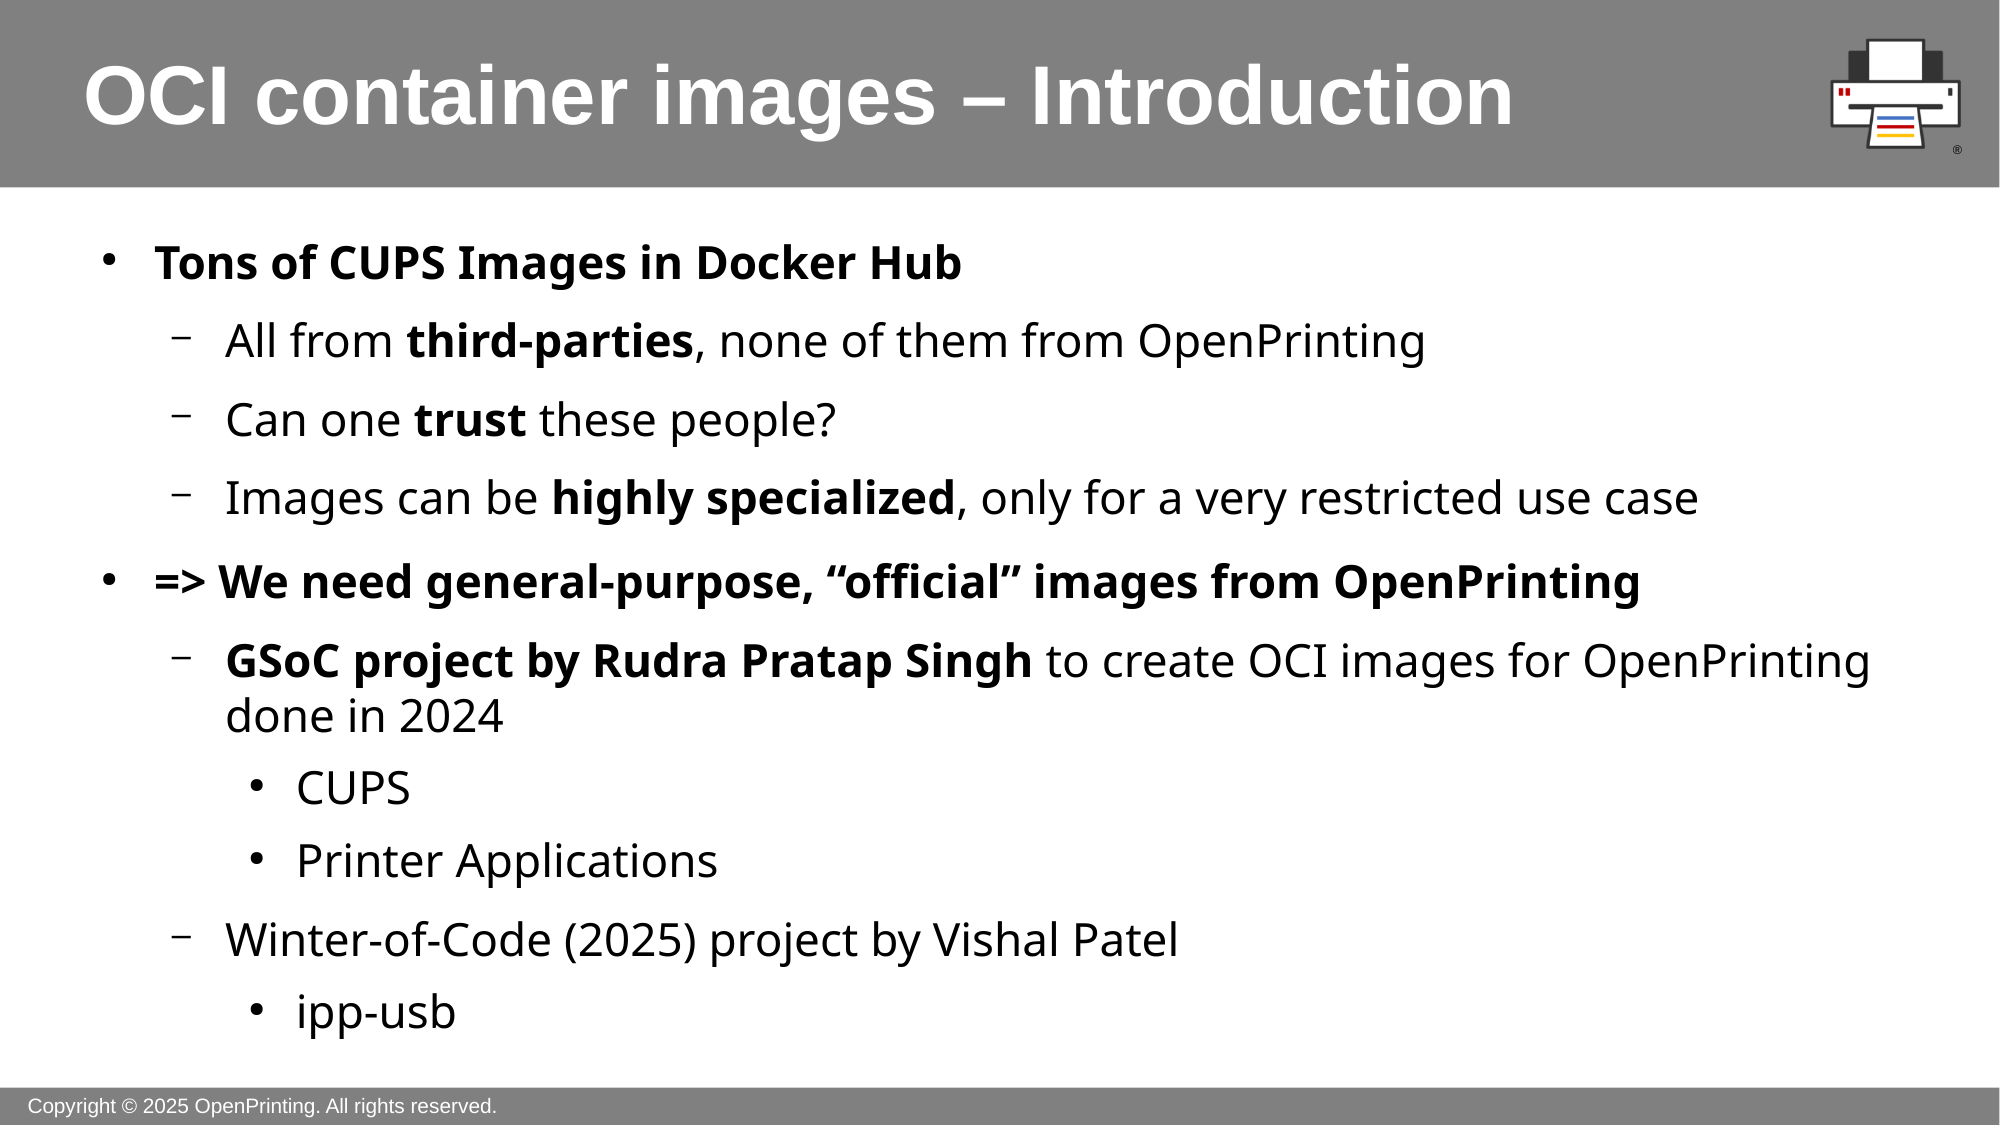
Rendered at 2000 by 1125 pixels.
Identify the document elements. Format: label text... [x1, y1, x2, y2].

title OCI container images – Introduction [75, 7, 1786, 175]
list Tons of CUPS Images in Docker Hub All from third-parties, none of them from OpenPrinting Can one trust these people? Images can be highly specialized, only for a very restricted use case => We need general-purpose, “official” images from OpenPrinting GSoC project by Rudra Pratap Singh to create OCI images for OpenPrinting done in 2024 CUPS Printer Applications Winter-of-Code (2025) project by Vishal Patel ipp-usb [75, 224, 1936, 1067]
picture [1825, 33, 1966, 154]
